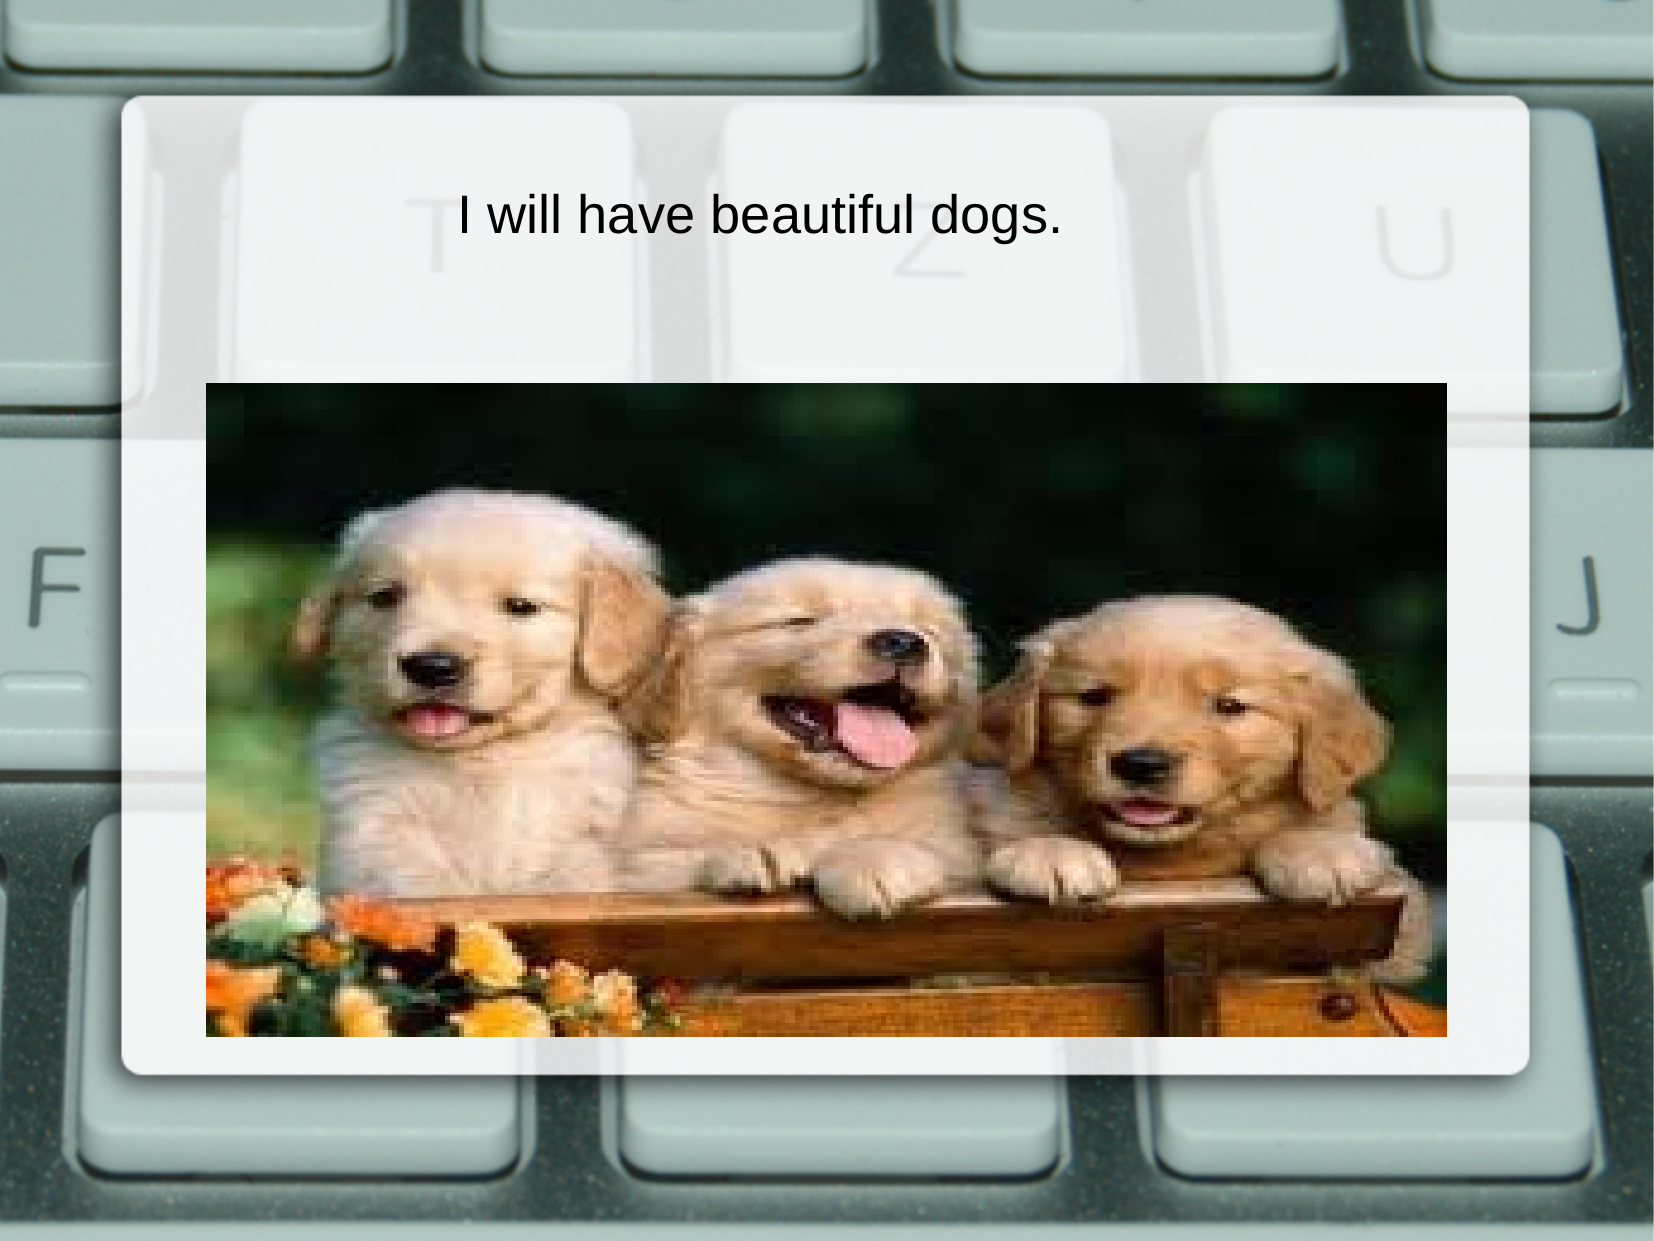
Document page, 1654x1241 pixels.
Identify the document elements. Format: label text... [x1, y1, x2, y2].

text_box I will have beautiful dogs. [442, 177, 1300, 253]
picture [0, 0, 1654, 1241]
